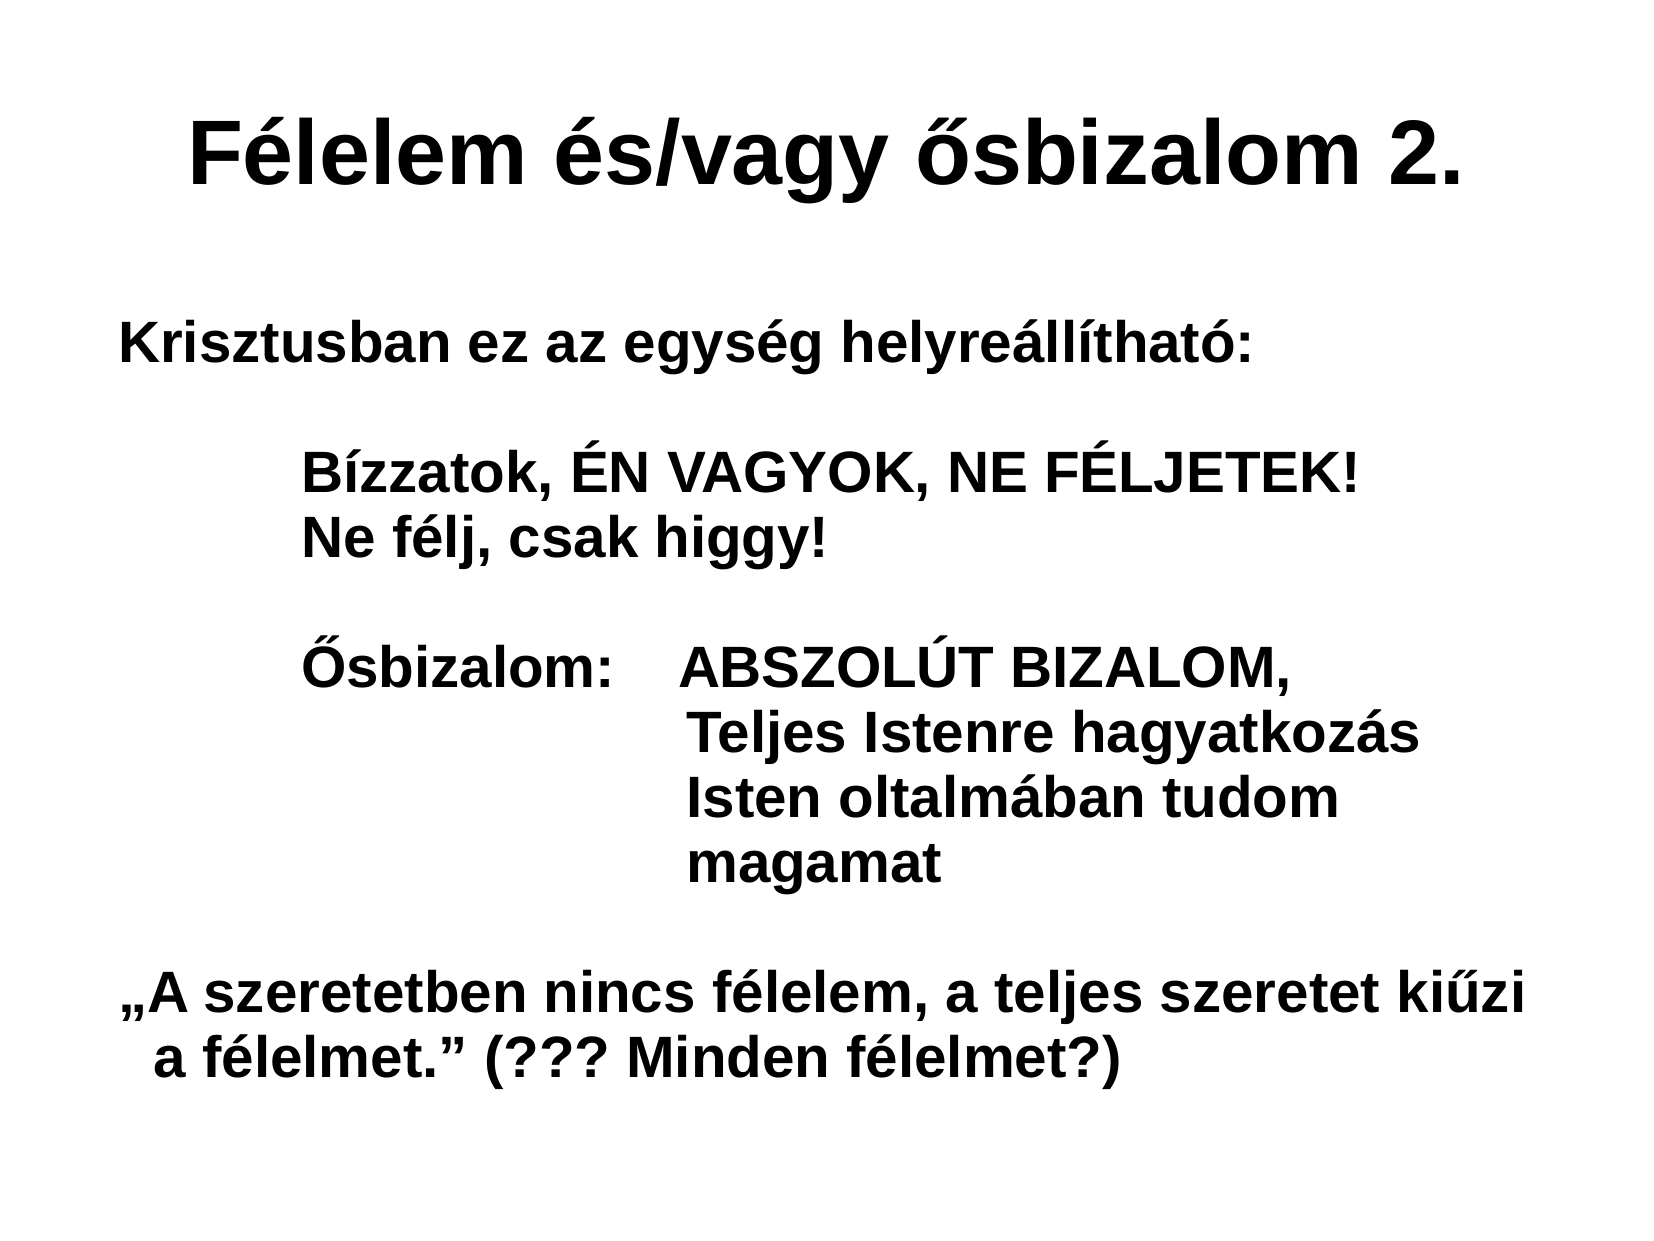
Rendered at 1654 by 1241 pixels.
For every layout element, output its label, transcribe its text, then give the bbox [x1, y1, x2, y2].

title Félelem és/vagy ősbizalom 2. [82, 56, 1571, 247]
subtitle Krisztusban ez az egység helyreállítható: Bízzatok, ÉN VAGYOK, NE FÉLJETEK! Ne félj, csak higgy! Ősbizalom: ABSZOLÚT BIZALOM, Teljes Istenre hagyatkozás Isten oltalmában tudom magamat „A szeretetben nincs félelem, a teljes szeretet kiűzi a félelmet.” (??? Minden félelmet?) [82, 247, 1571, 1151]
